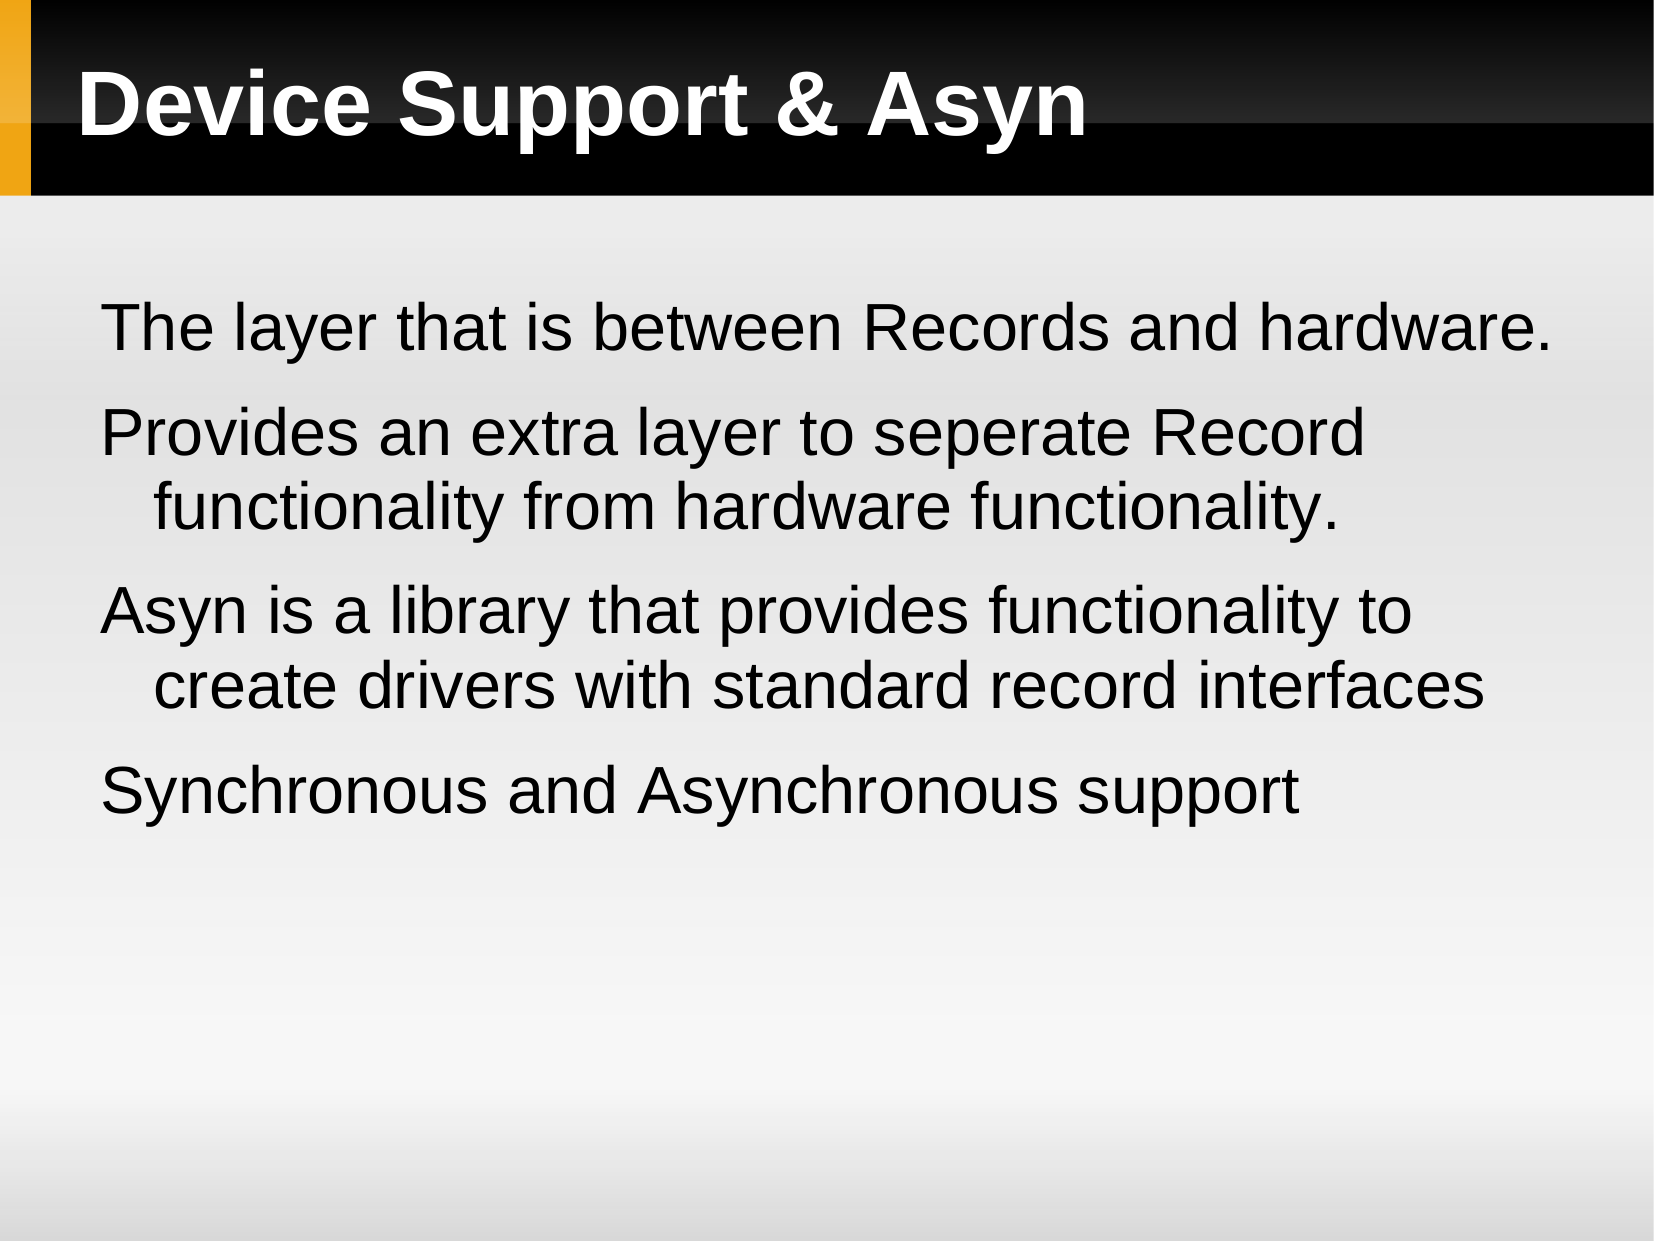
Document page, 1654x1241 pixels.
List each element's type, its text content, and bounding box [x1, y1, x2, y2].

picture [0, 0, 1654, 1241]
title Device Support & Asyn [76, 7, 1565, 200]
list The layer that is between Records and hardware. Provides an extra layer to seperate Record functionality from hardware functionality. Asyn is a library that provides functionality to create drivers with standard record interfaces Synchronous and Asynchronous support [82, 290, 1571, 1094]
